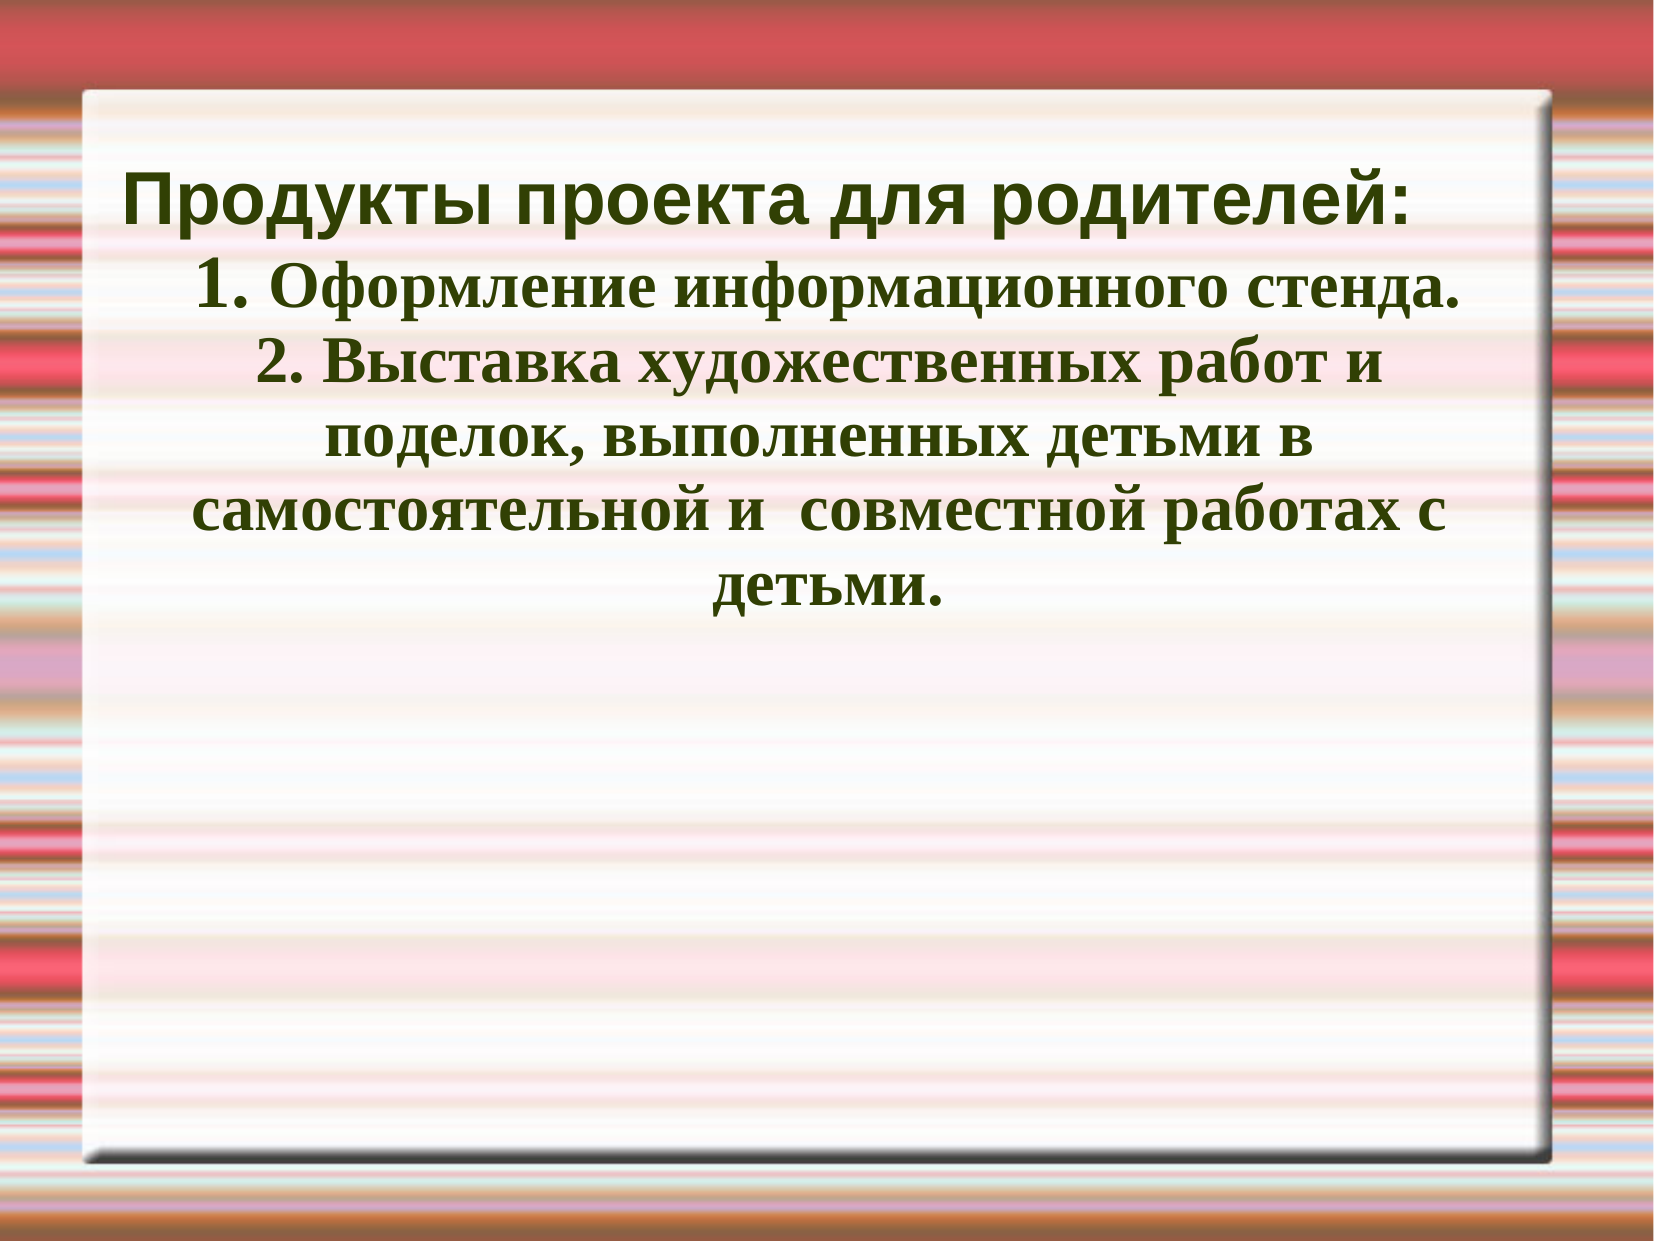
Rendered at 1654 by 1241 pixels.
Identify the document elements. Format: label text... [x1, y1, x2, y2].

subtitle Продукты проекта для родителей: 1. Оформление информационного стенда. 2. Выставка художественных работ и поделок, выполненных детьми в самостоятельной и совместной работах с детьми. [121, 138, 1536, 1241]
picture [0, 0, 1654, 1241]
